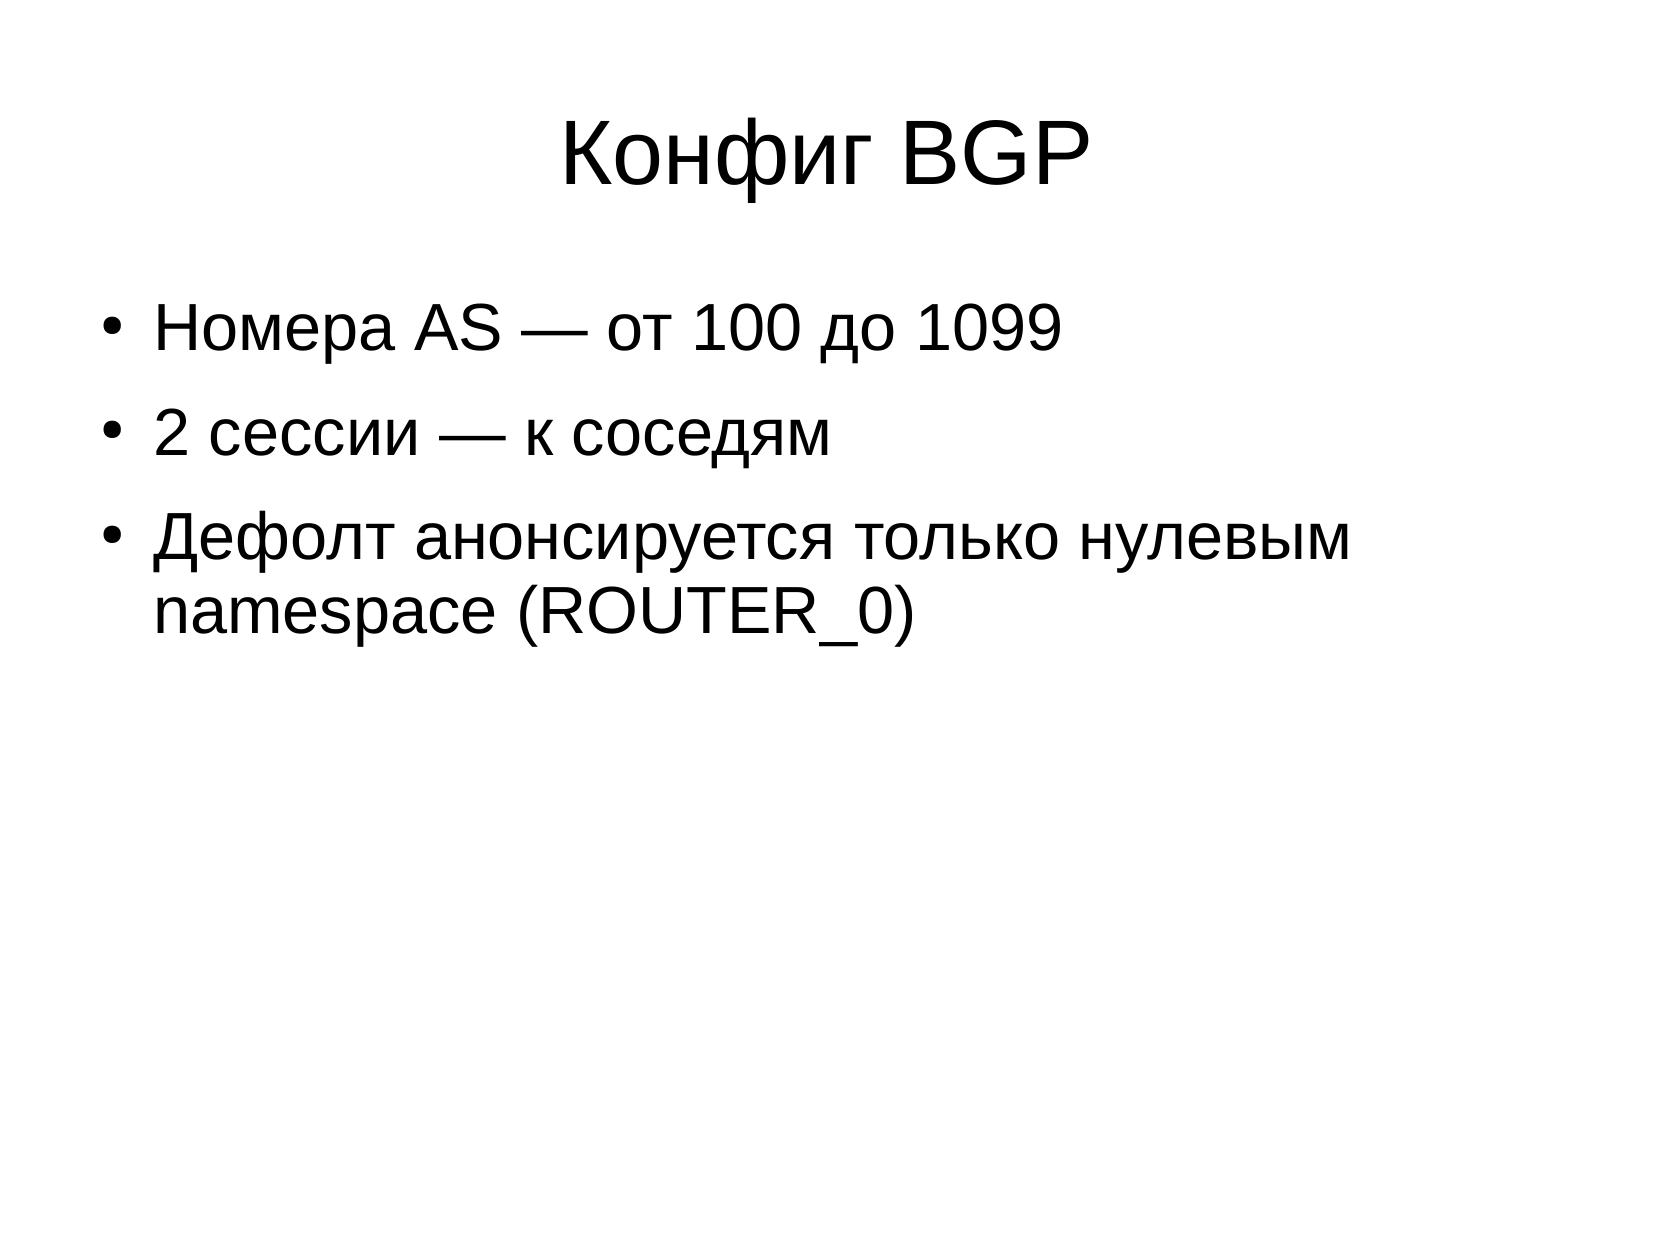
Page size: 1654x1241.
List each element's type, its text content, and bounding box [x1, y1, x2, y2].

title Конфиг BGP [82, 49, 1571, 257]
list Номера AS — от 100 до 1099 2 сессии — к соседям Дефолт анонсируется только нулевым namespace (ROUTER_0) [82, 290, 1538, 1010]
